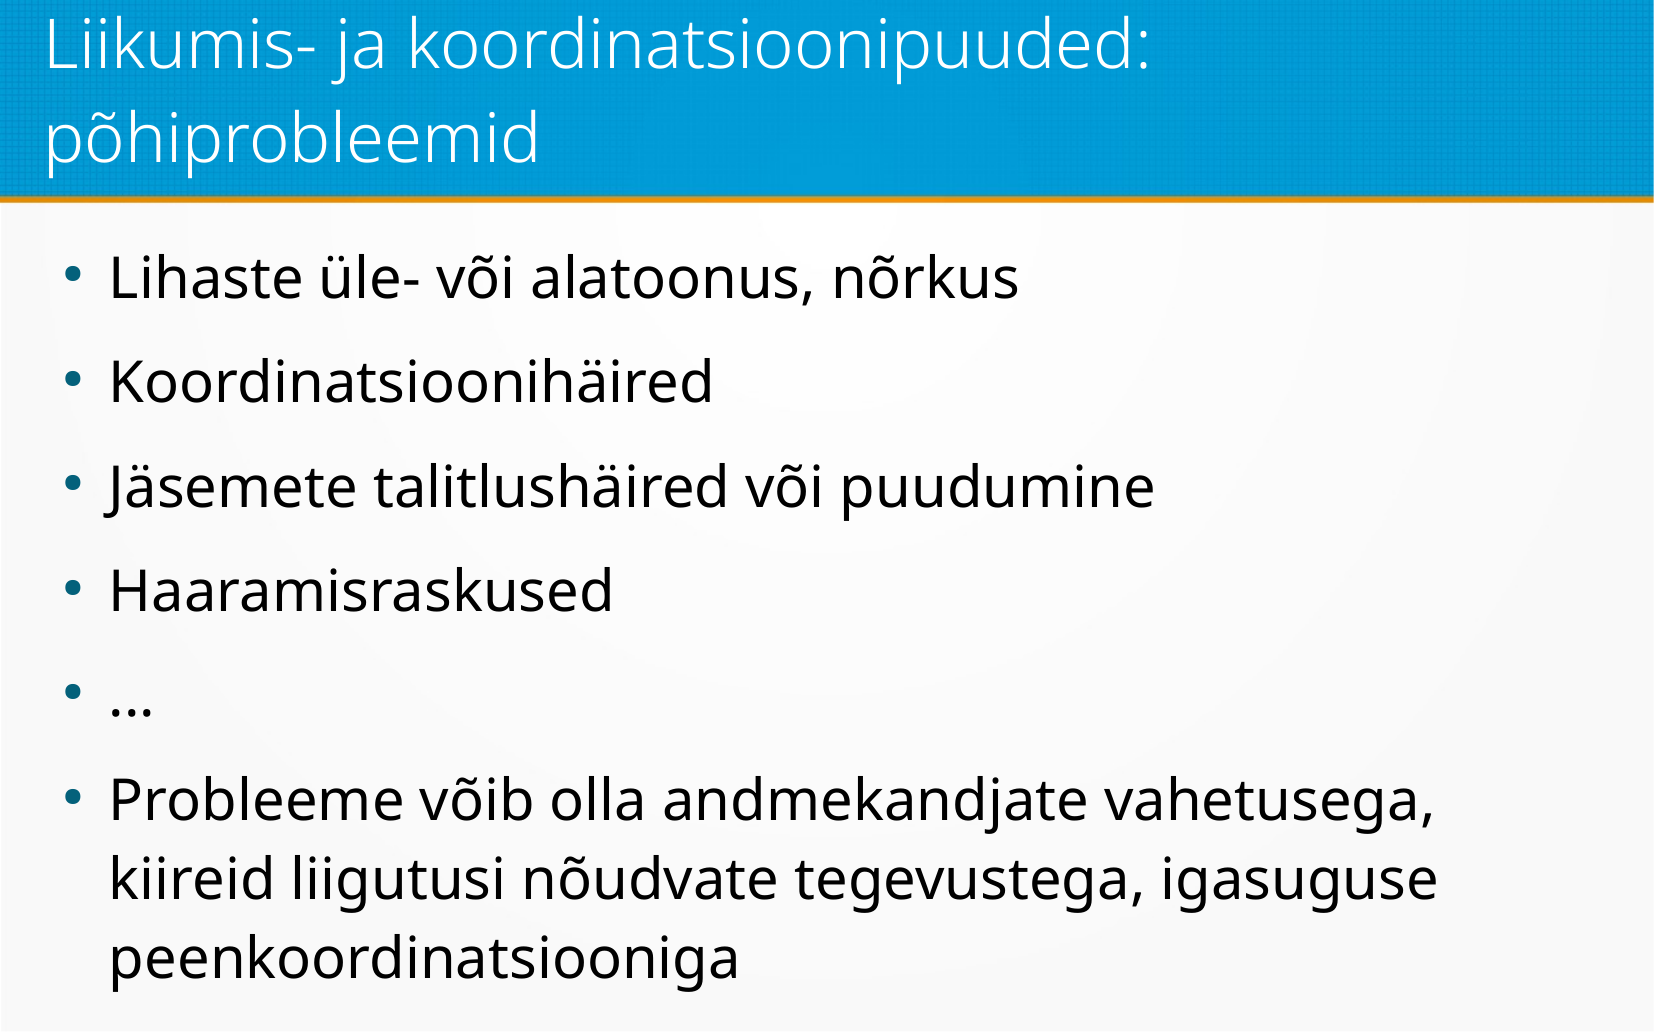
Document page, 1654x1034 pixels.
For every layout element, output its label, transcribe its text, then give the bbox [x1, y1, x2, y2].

list Lihaste üle- või alatoonus, nõrkus Koordinatsioonihäired Jäsemete talitlushäired või puudumine Haaramisraskused ... Probleeme võib olla andmekandjate vahetusega, kiireid liigutusi nõudvate tegevustega, igasuguse peenkoordinatsiooniga [47, 236, 1607, 1002]
picture [0, 195, 1654, 1034]
title Liikumis- ja koordinatsioonipuuded: põhiprobleemid [43, 0, 1619, 184]
